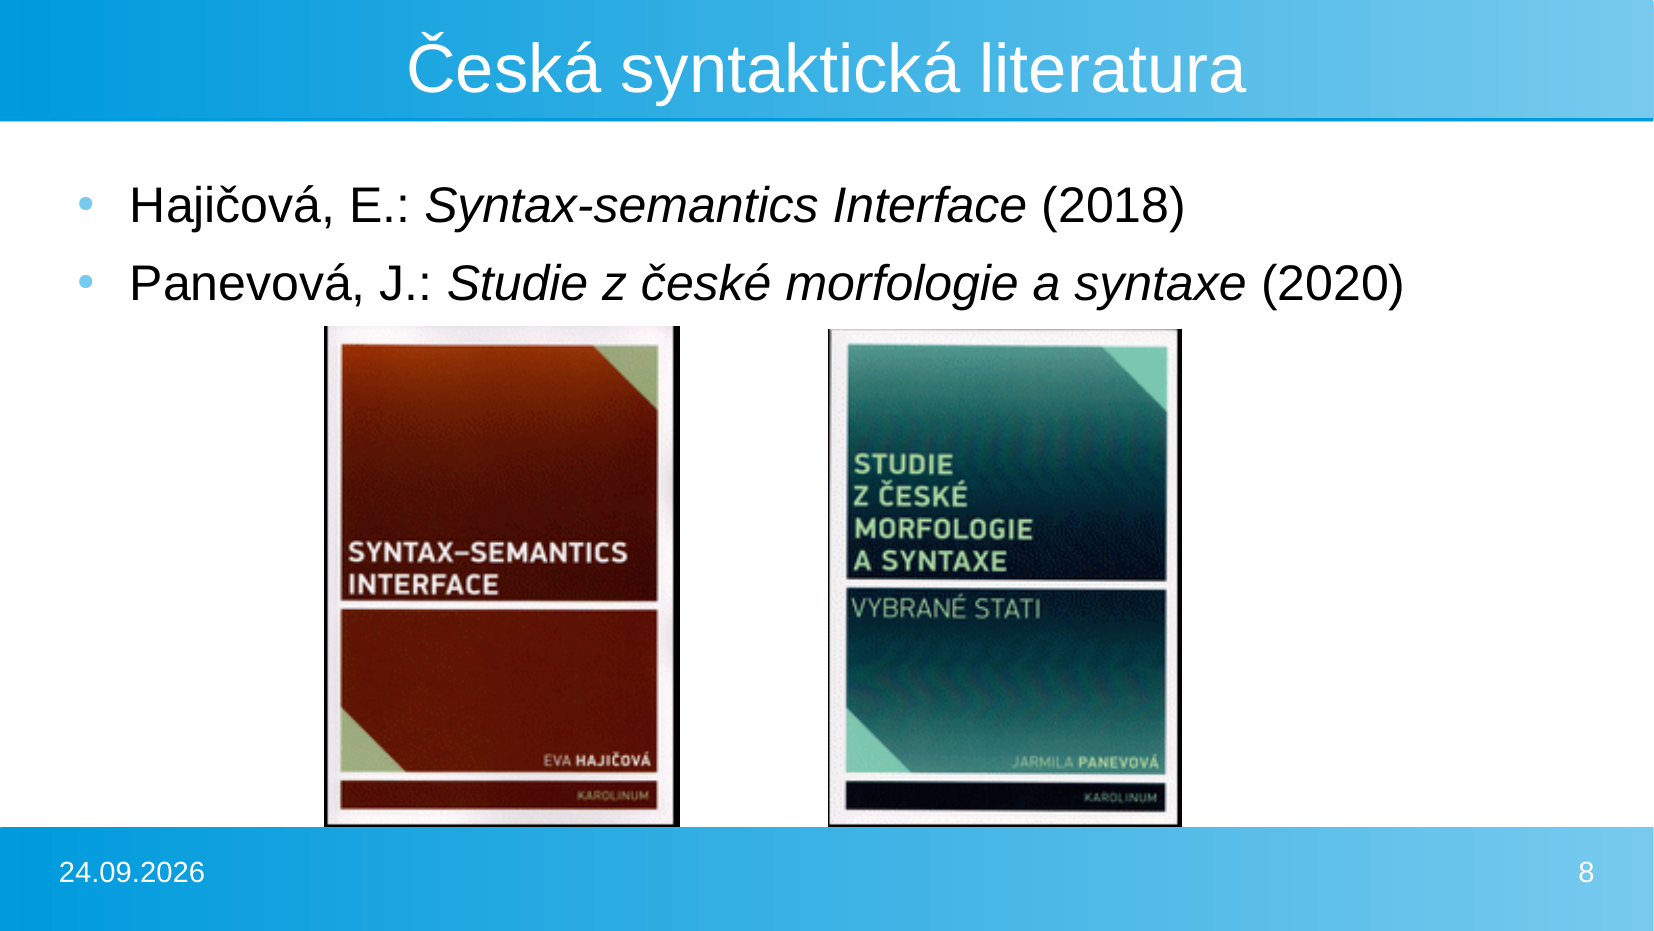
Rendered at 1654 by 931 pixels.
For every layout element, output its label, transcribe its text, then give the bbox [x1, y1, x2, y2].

picture [324, 326, 680, 827]
picture [828, 329, 1182, 827]
title Česká syntaktická literatura [59, 29, 1595, 108]
list Hajičová, E.: Syntax-semantics Interface (2018) Panevová, J.: Studie z české morfologie a syntaxe (2020) [59, 177, 1595, 857]
